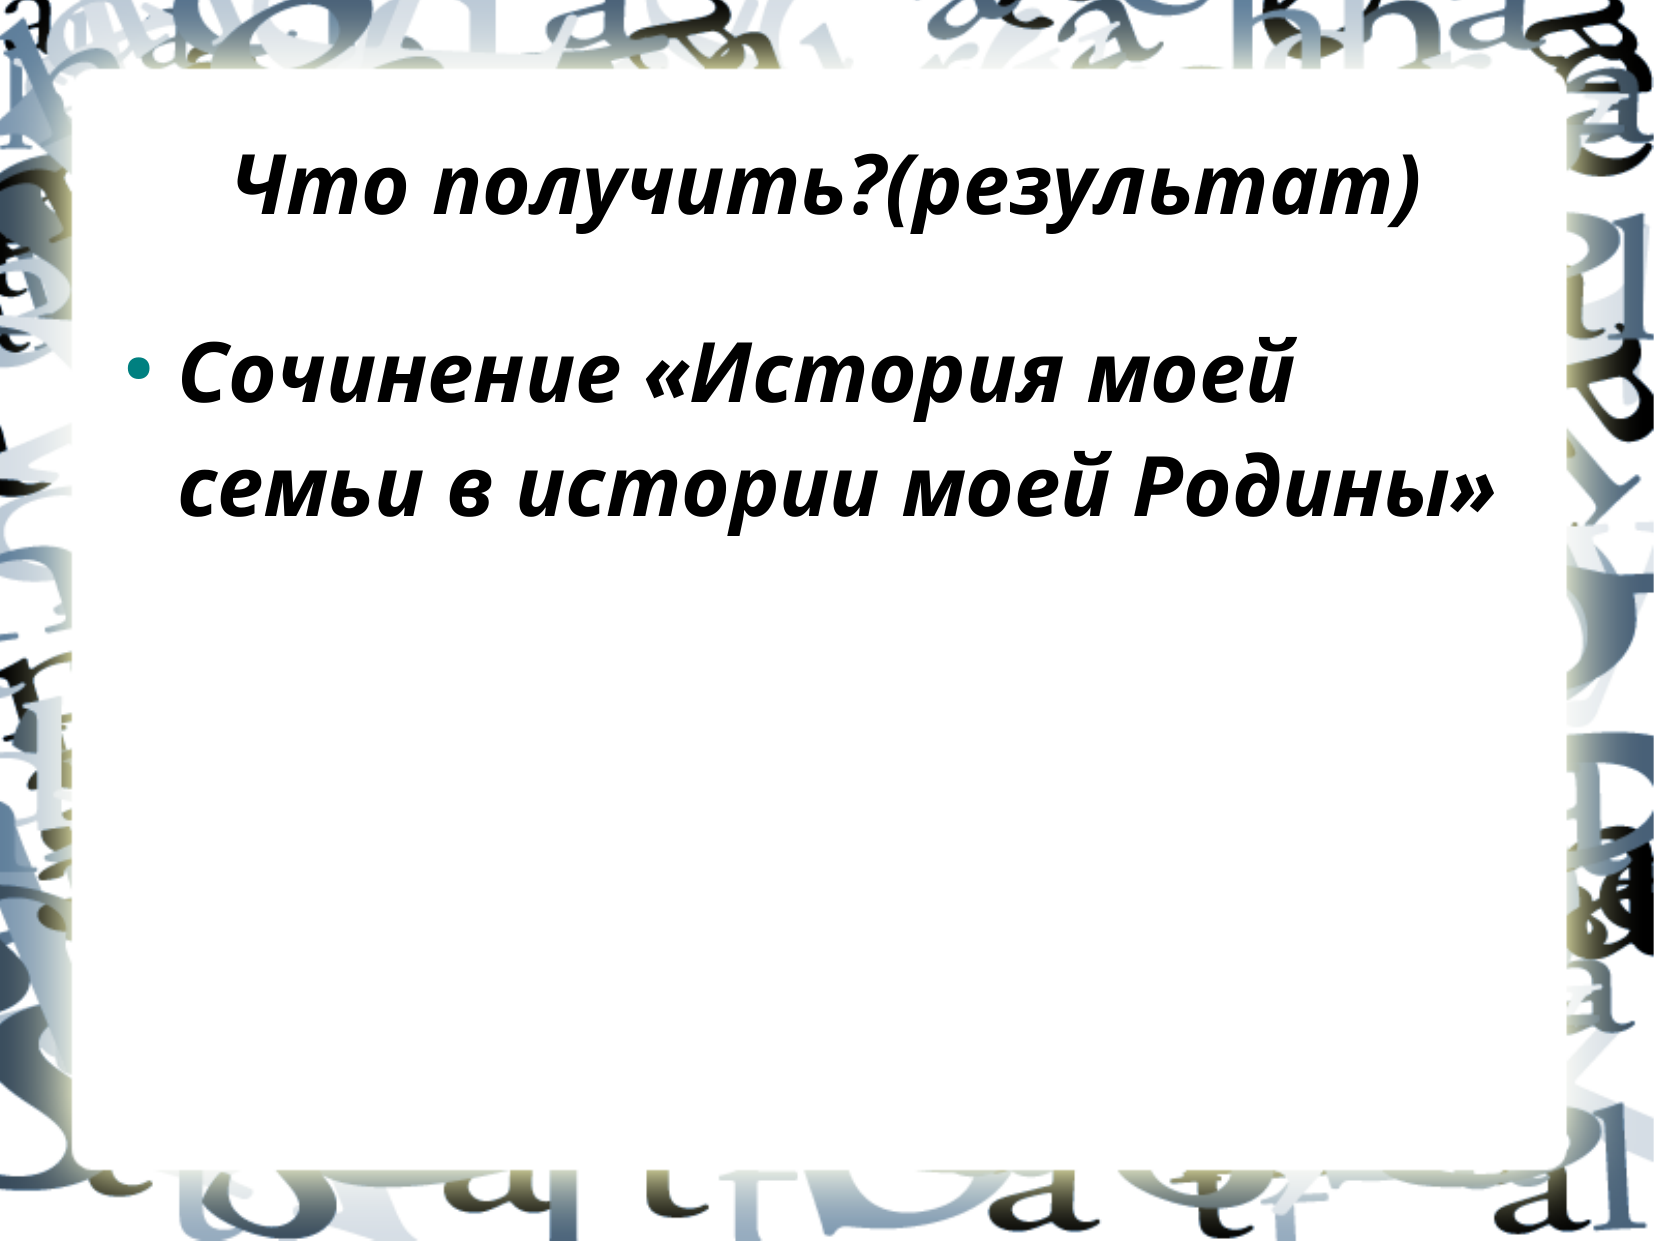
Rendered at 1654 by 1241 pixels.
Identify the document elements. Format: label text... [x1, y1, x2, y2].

list Сочинение «История моей семьи в истории моей Родины» [106, 313, 1530, 1034]
picture [0, 0, 1654, 1241]
title Что получить?(результат) [82, 78, 1571, 287]
